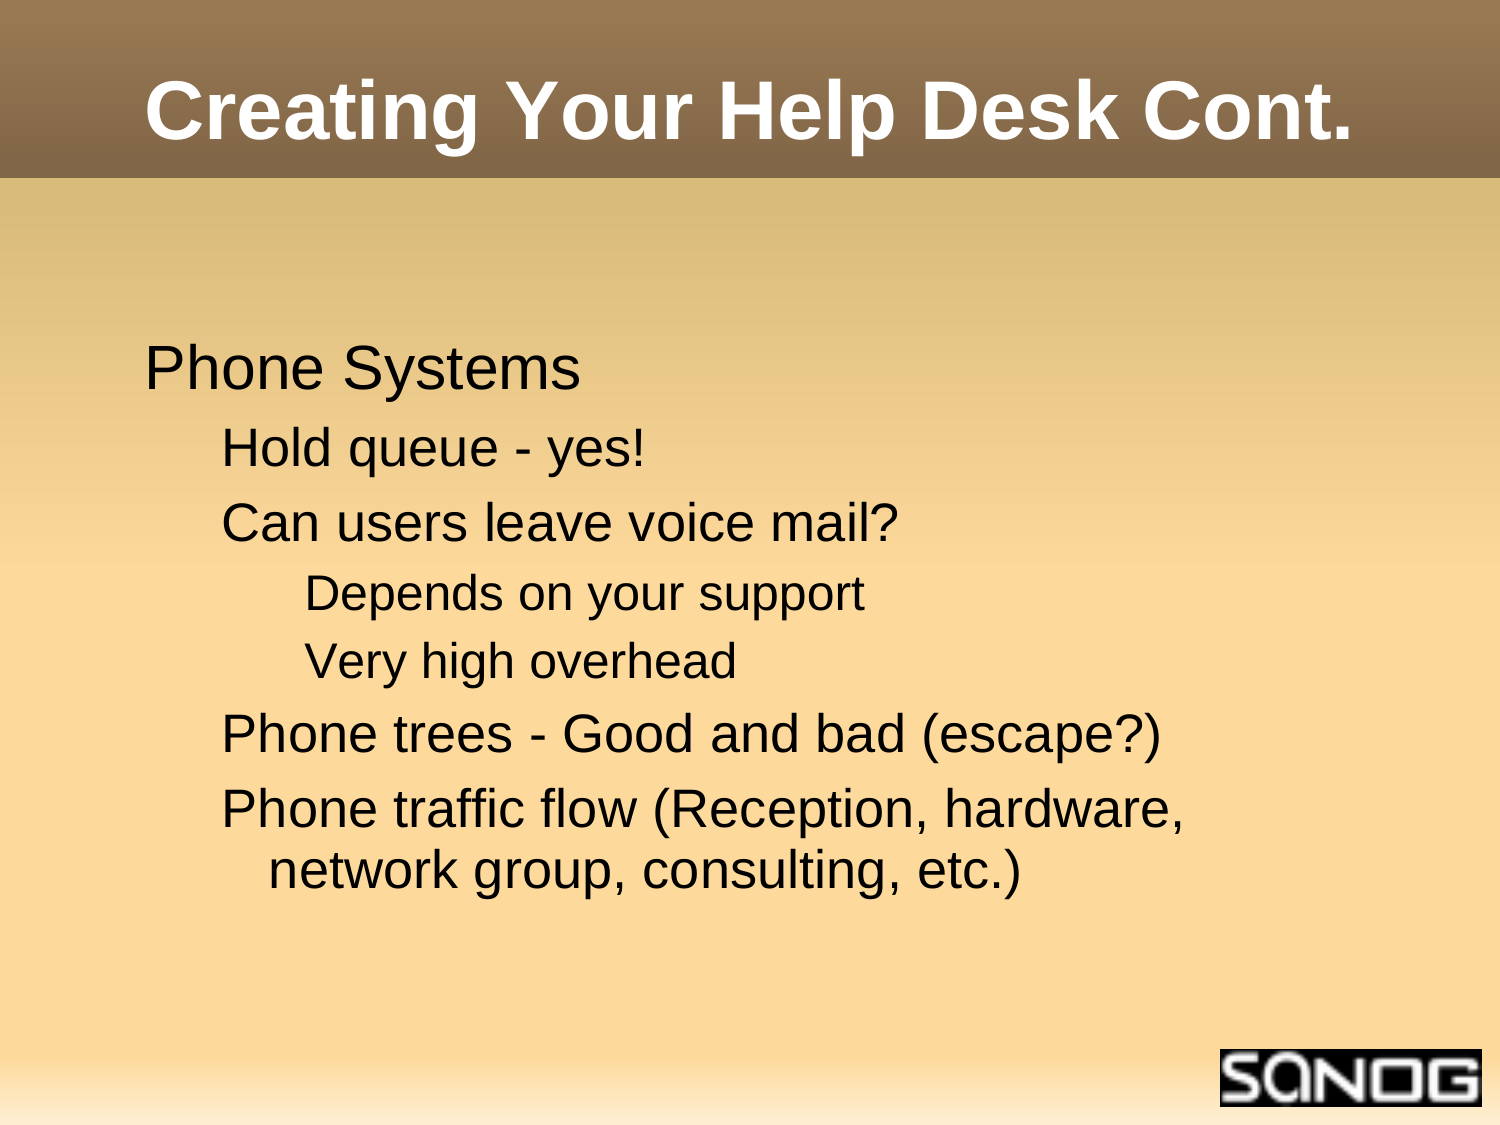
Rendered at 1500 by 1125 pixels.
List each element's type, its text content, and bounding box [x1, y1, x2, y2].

picture [0, 0, 1500, 1125]
title Creating Your Help Desk Cont. [112, 17, 1388, 205]
list Phone Systems Hold queue - yes! Can users leave voice mail? Depends on your support Very high overhead Phone trees - Good and bad (escape?) Phone traffic flow (Reception, hardware, network group, consulting, etc.) [112, 324, 1388, 1000]
